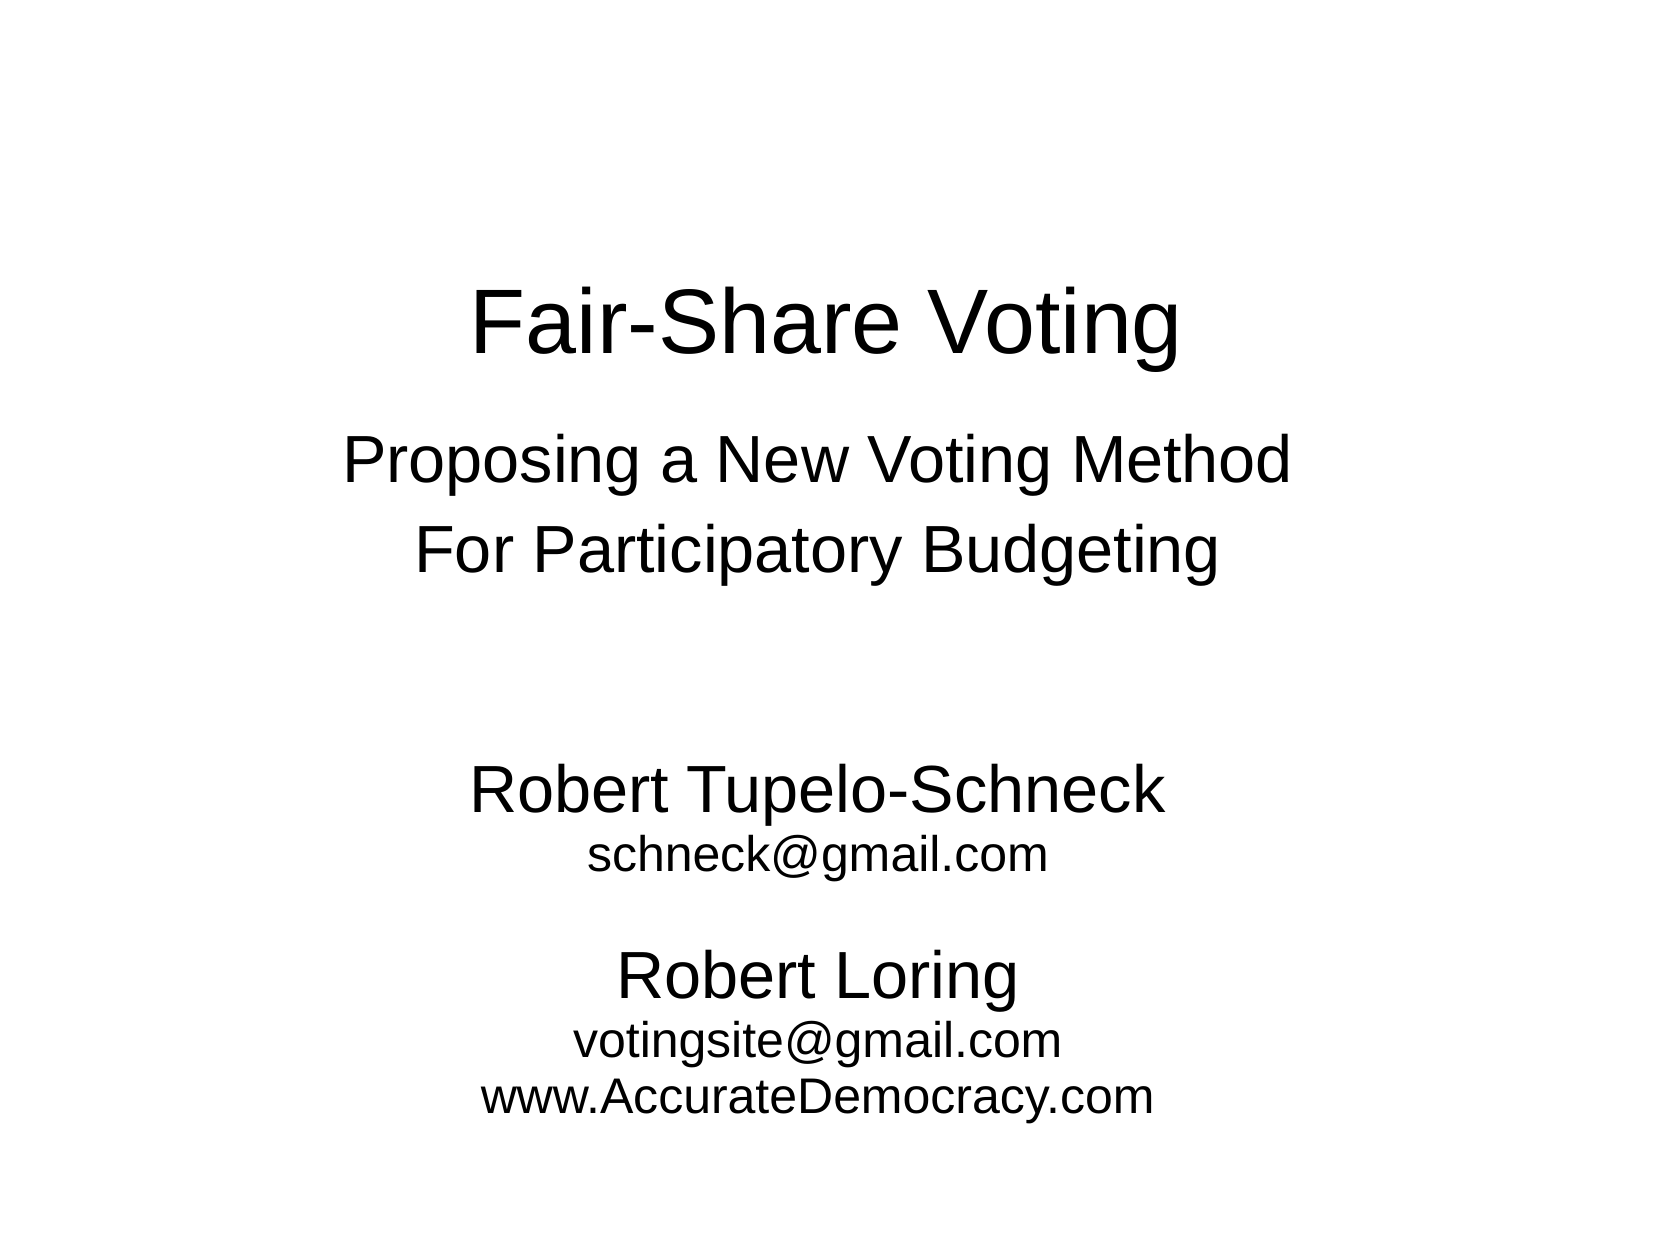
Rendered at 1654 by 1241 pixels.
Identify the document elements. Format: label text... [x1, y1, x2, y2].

subtitle Proposing a New Voting Method For Participatory Budgeting Robert Tupelo-Schneck schneck@gmail.com Robert Loring votingsite@gmail.com www.AccurateDemocracy.com [73, 370, 1562, 1177]
title Fair-Share Voting [82, 0, 1571, 374]
